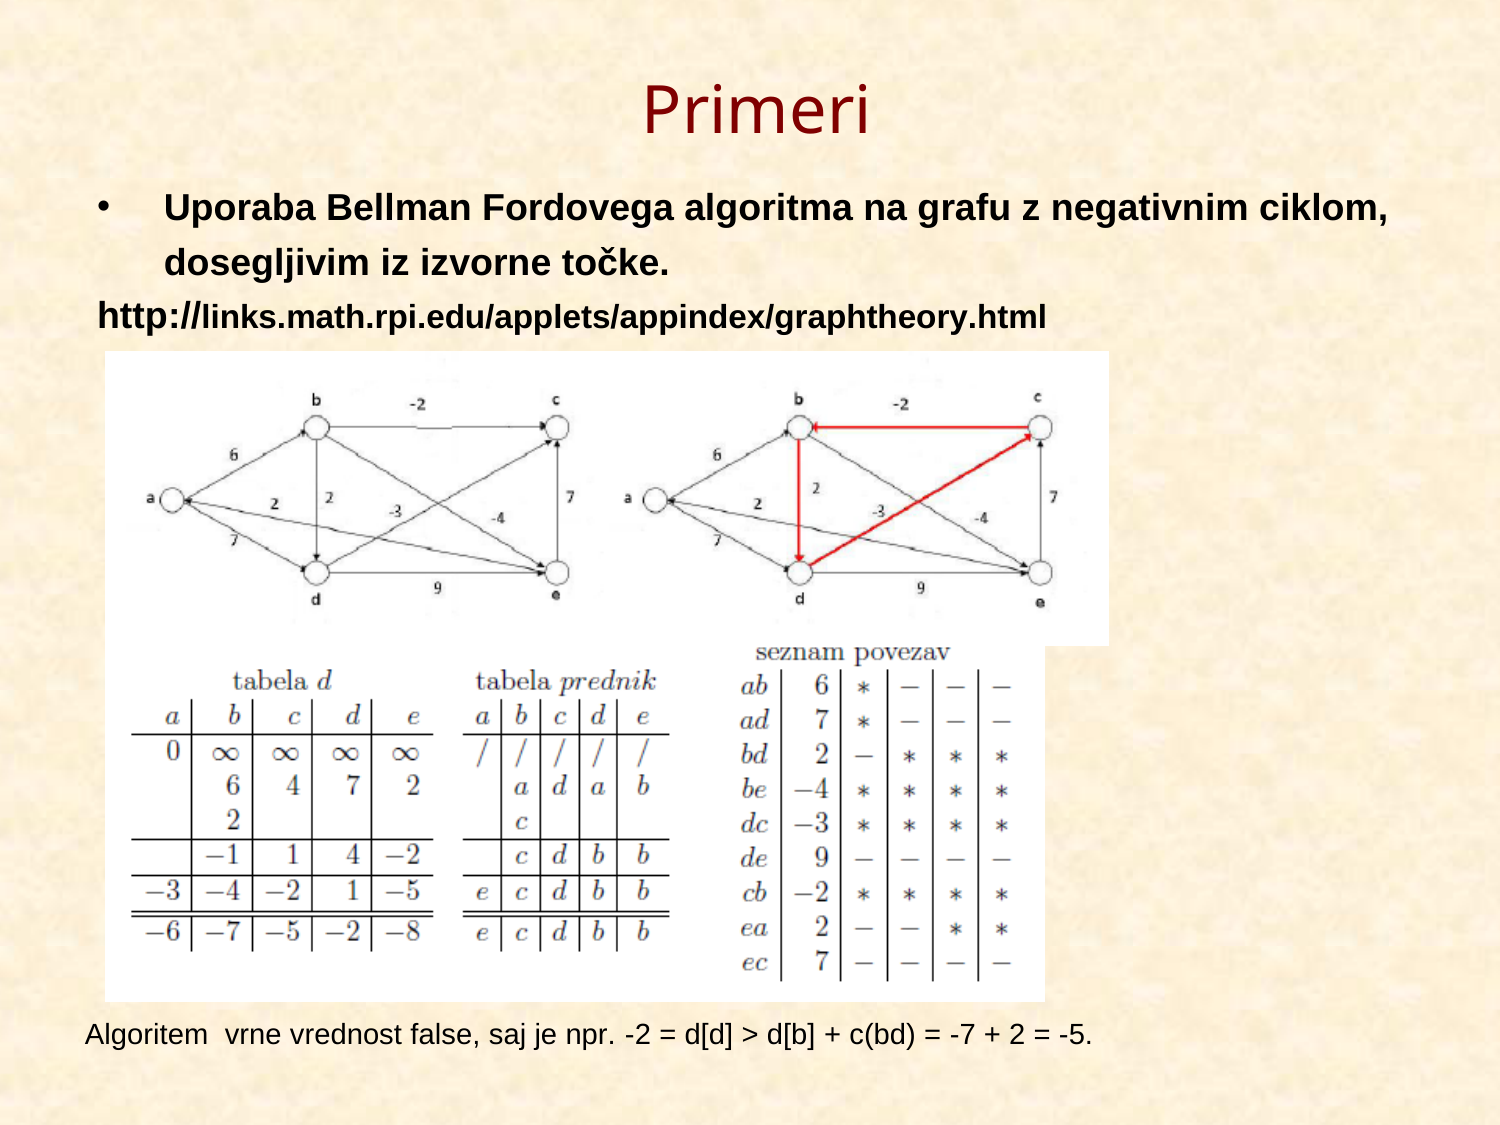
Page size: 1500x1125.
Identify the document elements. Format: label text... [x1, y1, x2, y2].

picture [0, 0, 1500, 1125]
list Uporaba Bellman Fordovega algoritma na grafu z negativnim ciklom, dosegljivim iz izvorne točke. http://links.math.rpi.edu/applets/appindex/graphtheory.html [82, 175, 1433, 919]
title Primeri [82, 35, 1433, 175]
text_box Algoritem vrne vrednost false, saj je npr. -2 = d[d] > d[b] + c(bd) = -7 + 2 = -5. [70, 1007, 1407, 1059]
